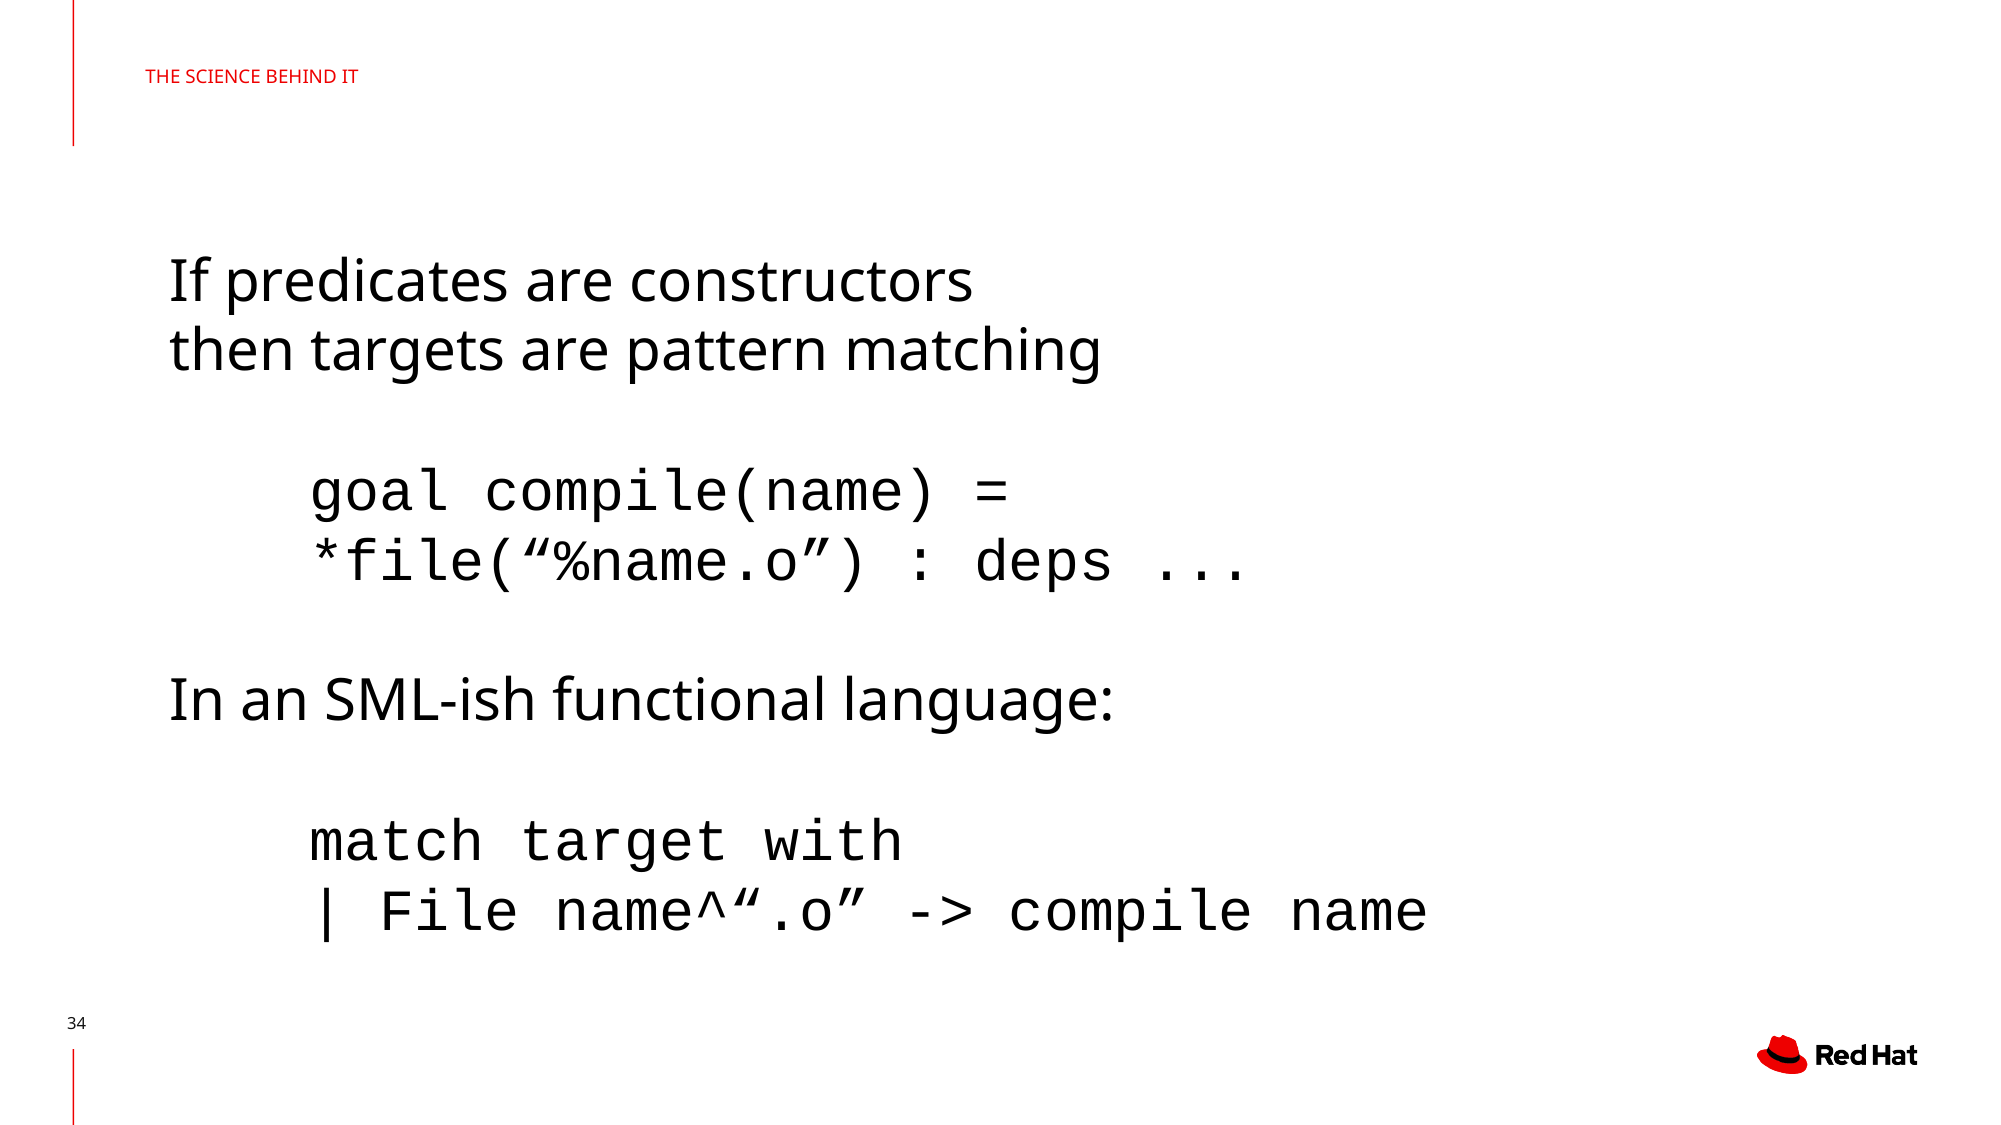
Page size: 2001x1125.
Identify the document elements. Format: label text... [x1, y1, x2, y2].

picture [1757, 1035, 1918, 1074]
text_box THE SCIENCE BEHIND IT [73, 9, 918, 144]
text_box If predicates are constructors then targets are pattern matching goal compile(name) = *file(“%name.o”) : deps ... In an SML-ish functional language: match target with | File name^“.o” -> compile name [154, 235, 1807, 950]
